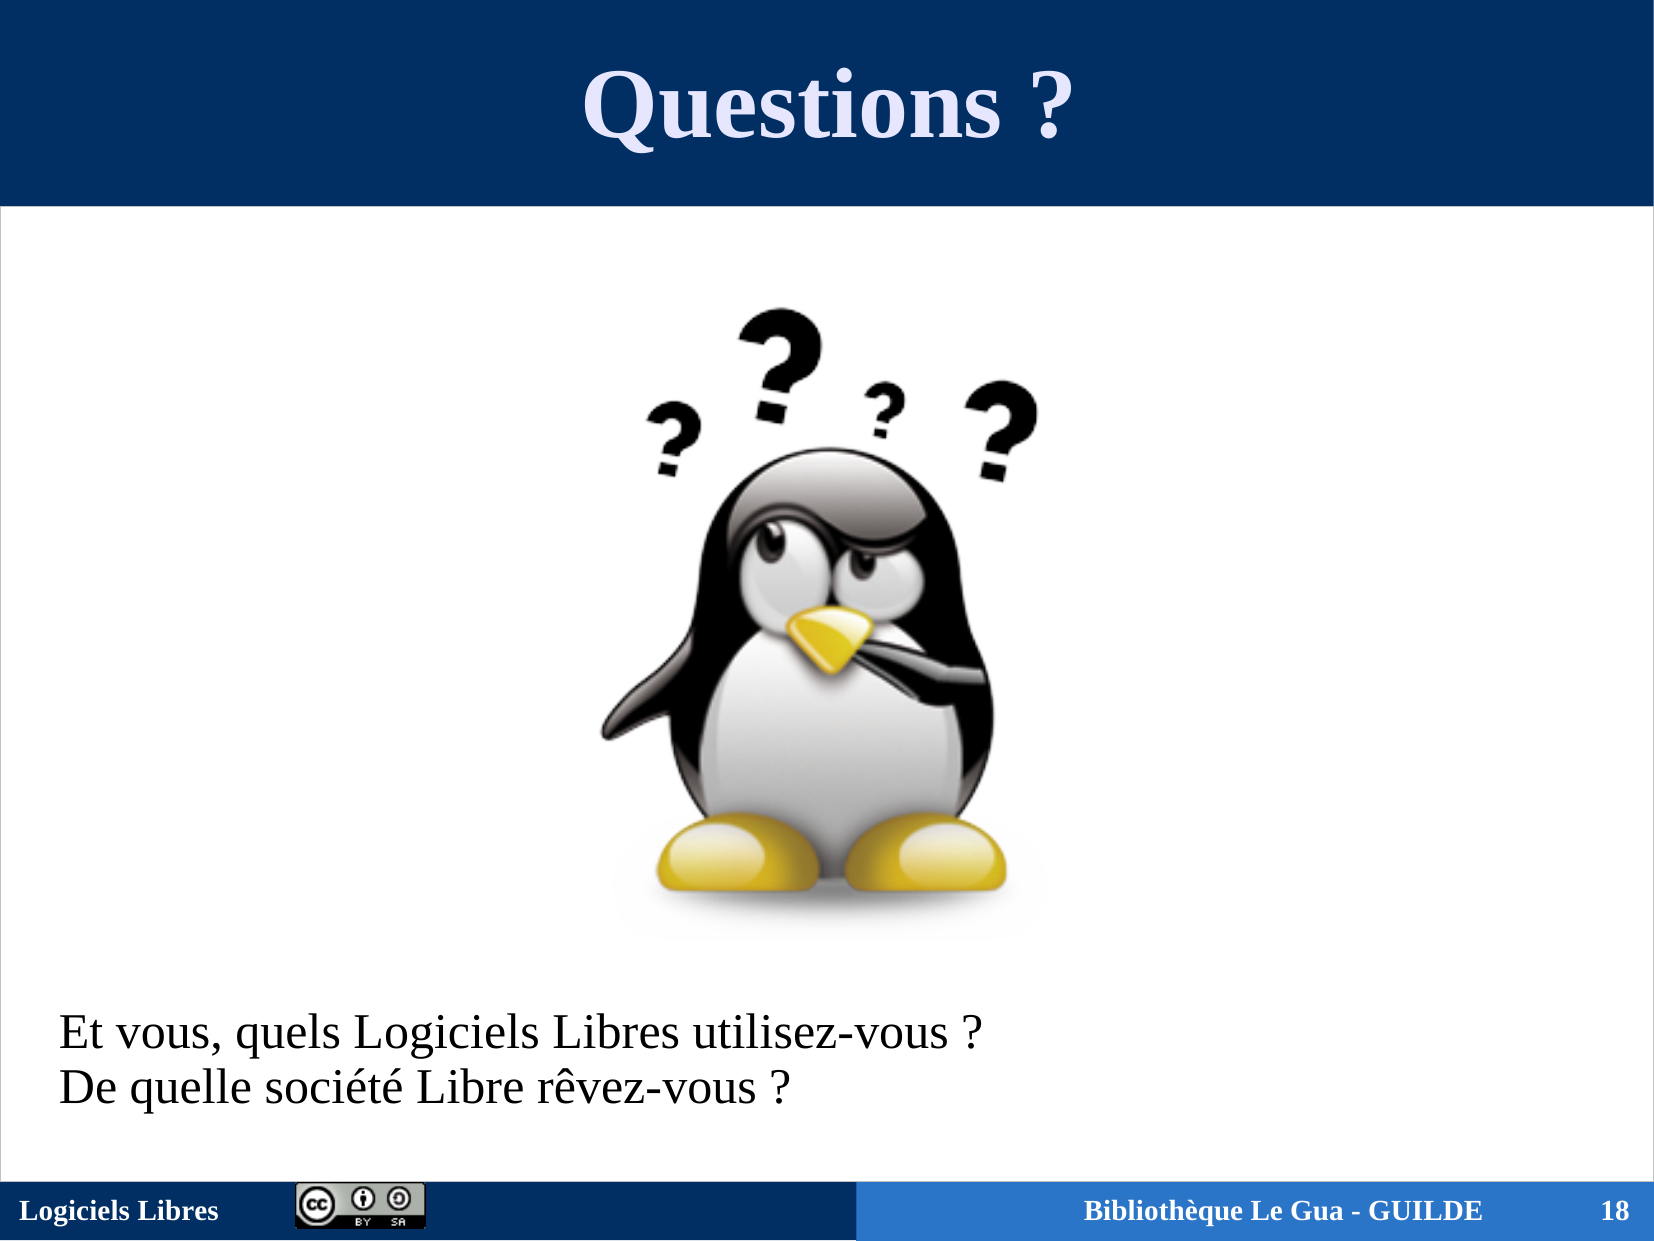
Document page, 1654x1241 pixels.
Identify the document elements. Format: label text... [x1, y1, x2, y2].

picture [295, 1182, 426, 1229]
picture [501, 295, 1152, 945]
text_box Et vous, quels Logiciels Libres utilisez-vous ? De quelle société Libre rêvez-vous ? [59, 1003, 985, 1115]
title Questions ? [123, 0, 1536, 208]
